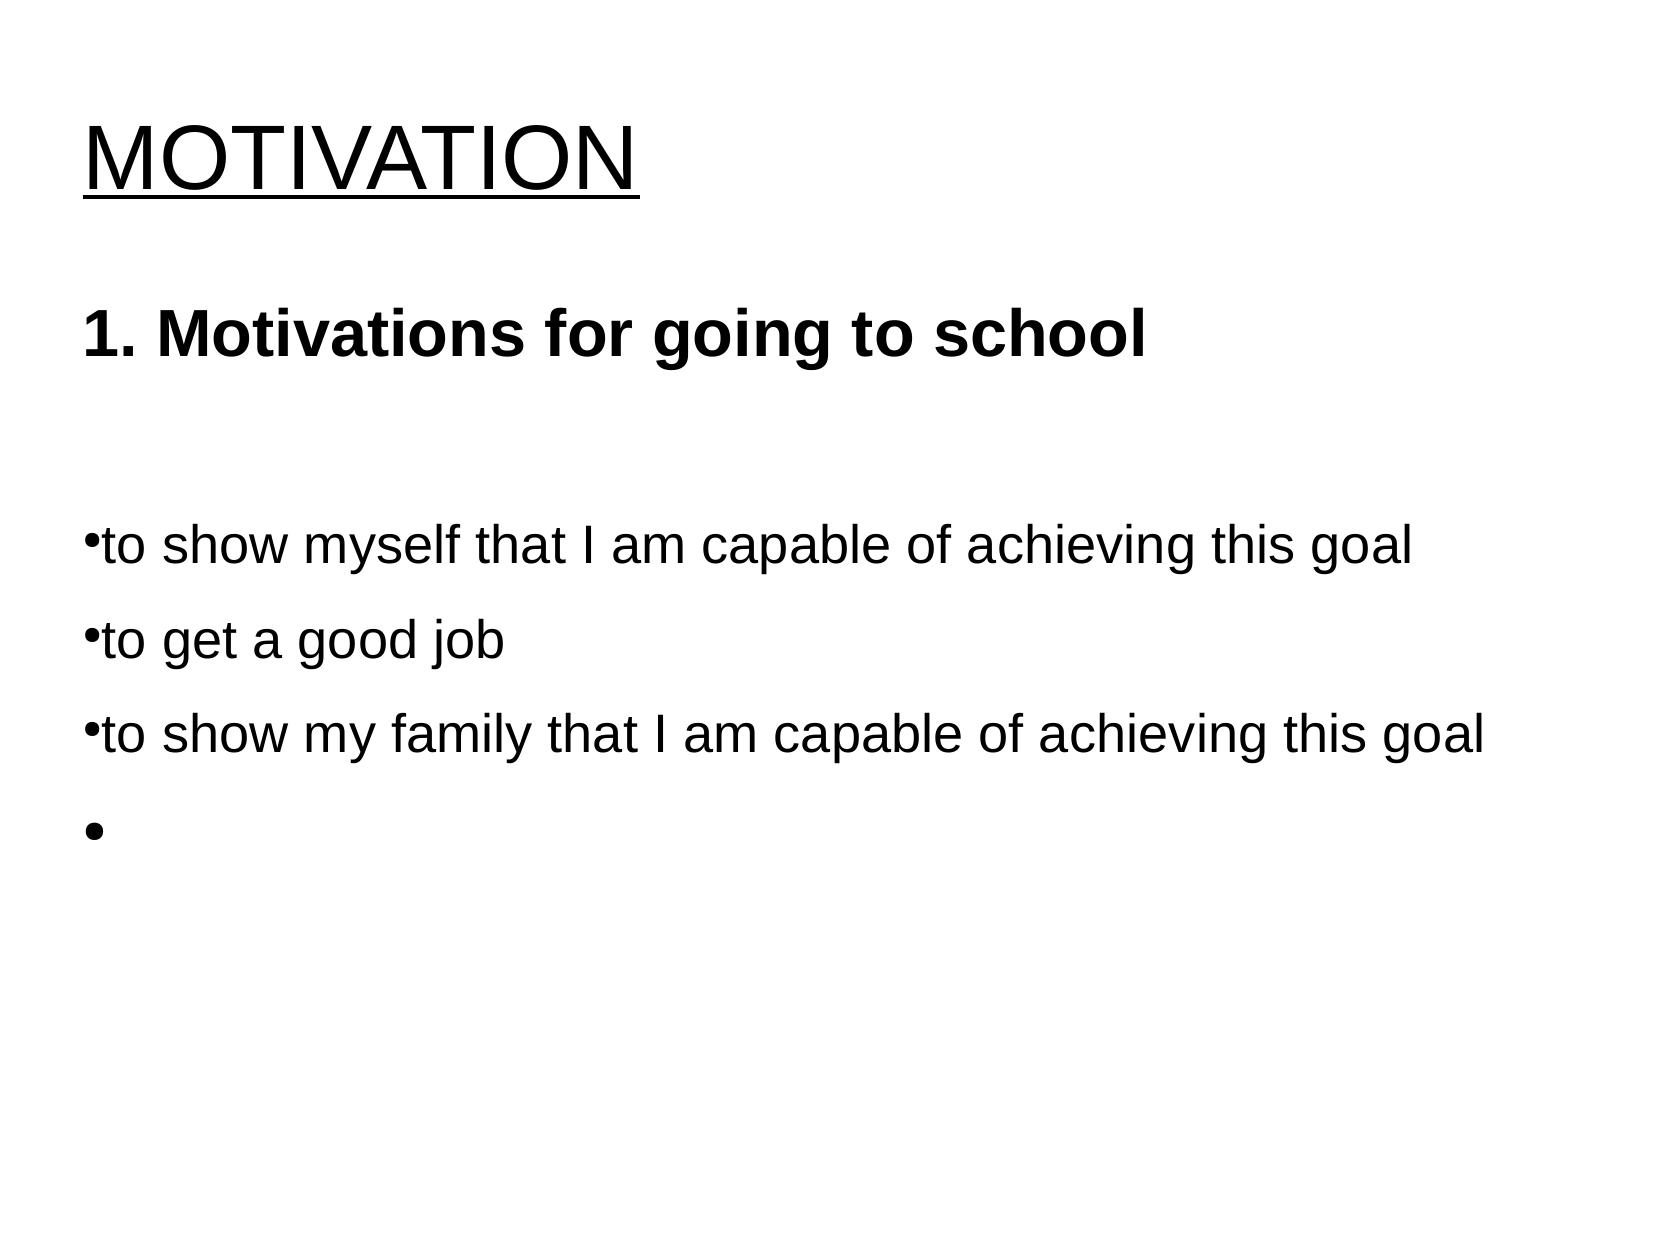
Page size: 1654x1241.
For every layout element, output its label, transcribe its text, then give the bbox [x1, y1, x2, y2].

title MOTIVATION [82, 49, 1571, 257]
list 1. Motivations for going to school to show myself that I am capable of achieving this goal to get a good job to show my family that I am capable of achieving this goal [82, 290, 1571, 1010]
